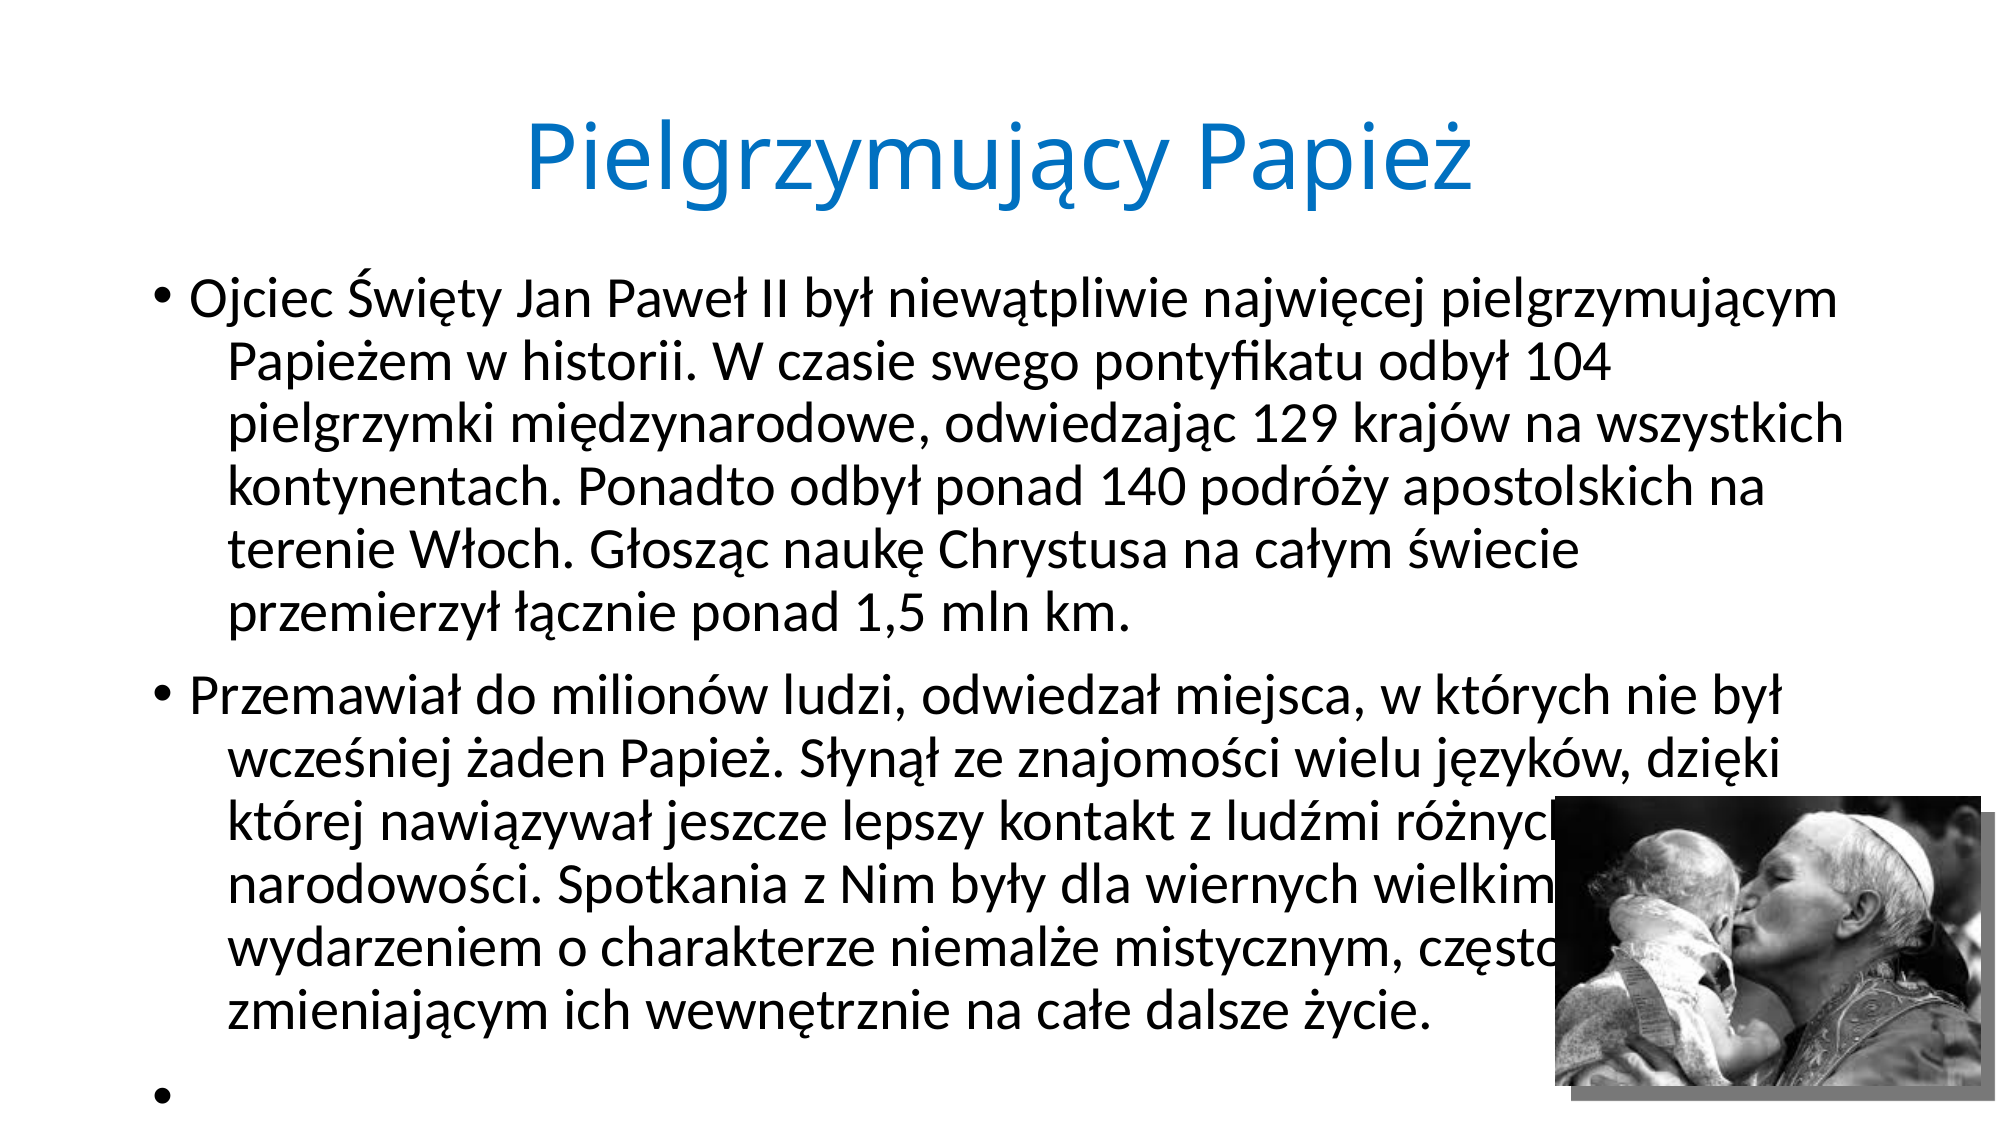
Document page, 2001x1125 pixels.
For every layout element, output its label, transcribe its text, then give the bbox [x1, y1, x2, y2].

list Ojciec Święty Jan Paweł II był niewątpliwie najwięcej pielgrzymującym Papieżem w historii. W czasie swego pontyfikatu odbył 104 pielgrzymki międzynarodowe, odwiedzając 129 krajów na wszystkich kontynentach. Ponadto odbył ponad 140 podróży apostolskich na terenie Włoch. Głosząc naukę Chrystusa na całym świecie przemierzył łącznie ponad 1,5 mln km. Przemawiał do milionów ludzi, odwiedzał miejsca, w których nie był wcześniej żaden Papież. Słynął ze znajomości wielu języków, dzięki której nawiązywał jeszcze lepszy kontakt z ludźmi różnych narodowości. Spotkania z Nim były dla wiernych wielkim wydarzeniem o charakterze niemalże mistycznym, często zmieniającym ich wewnętrznie na całe dalsze życie. [137, 259, 1863, 1066]
title Pielgrzymujący Papież [137, 59, 1863, 259]
picture [1555, 796, 1981, 1086]
